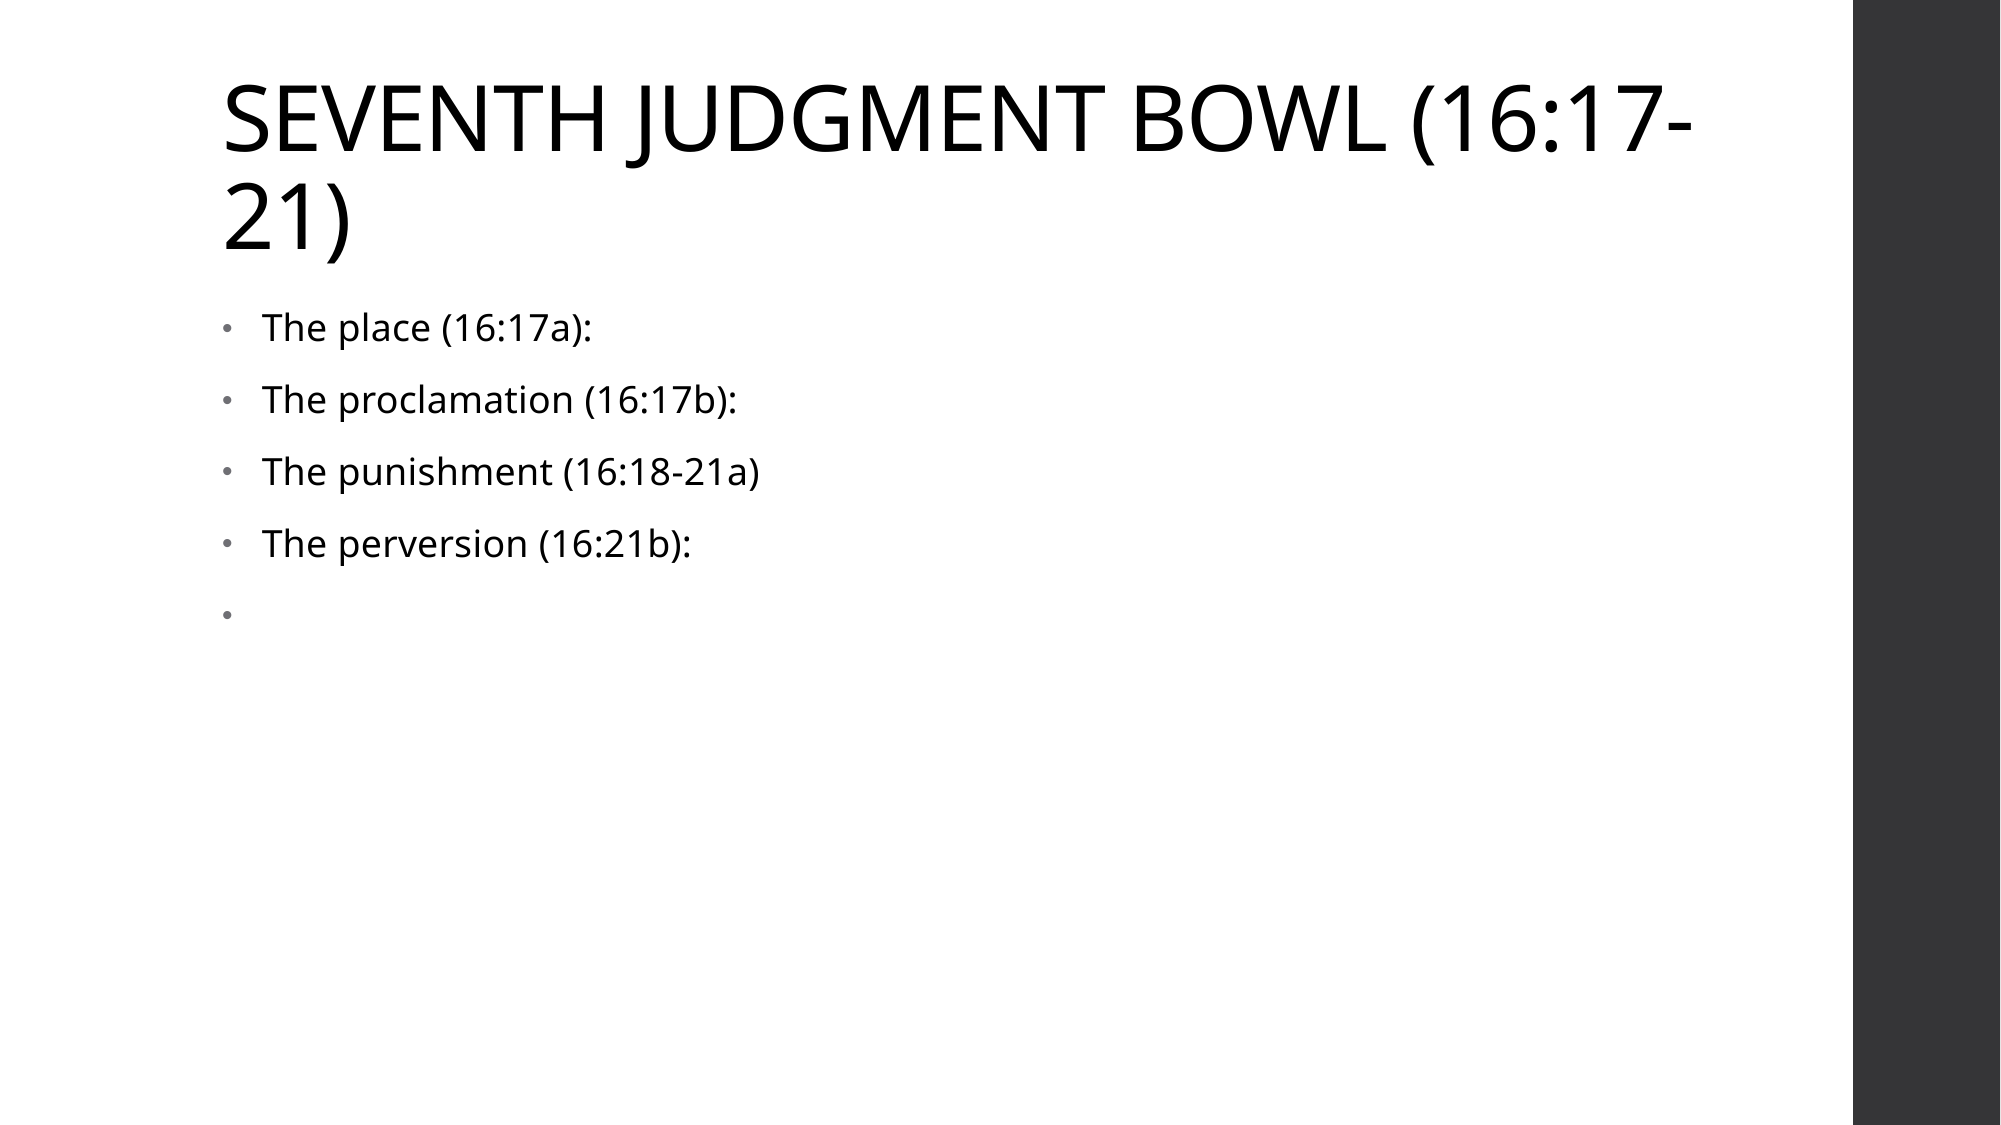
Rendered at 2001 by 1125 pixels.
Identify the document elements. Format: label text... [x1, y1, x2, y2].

list The place (16:17a): The proclamation (16:17b): The punishment (16:18-21a) The perversion (16:21b): [206, 299, 1617, 1014]
title SEVENTH JUDGMENT BOWL (16:17-21) [206, 60, 1797, 278]
